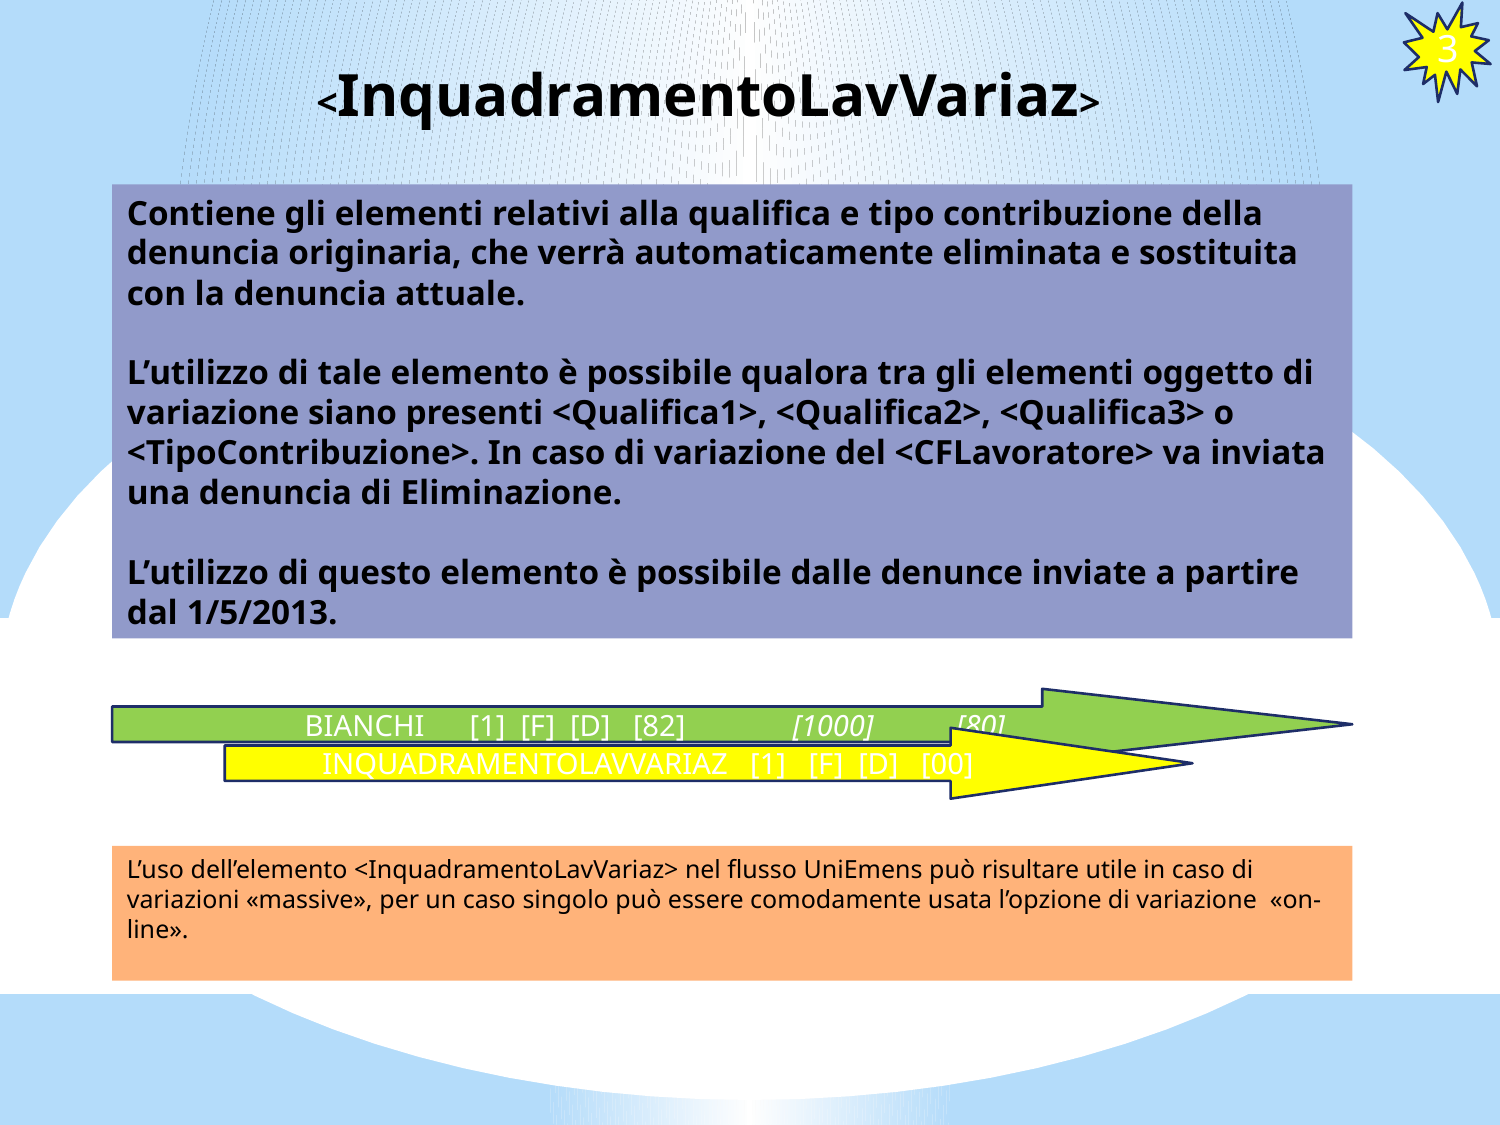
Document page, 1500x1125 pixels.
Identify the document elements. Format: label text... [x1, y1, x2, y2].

text_box INQUADRAMENTOLAVVARIAZ [1] [F] [D] [00] [224, 727, 1193, 799]
text_box BIANCHI [1] [F] [D] [82] [1000] [80] [112, 688, 1353, 752]
text_box <InquadramentoLavVariaz> [112, 50, 1306, 136]
text_box L’uso dell’elemento <InquadramentoLavVariaz> nel flusso UniEmens può risultare utile in caso di variazioni «massive», per un caso singolo può essere comodamente usata l’opzione di variazione «on-line». [112, 845, 1353, 981]
text_box Contiene gli elementi relativi alla qualifica e tipo contribuzione della denuncia originaria, che verrà automaticamente eliminata e sostituita con la denuncia attuale. L’utilizzo di tale elemento è possibile qualora tra gli elementi oggetto di variazione siano presenti <Qualifica1>, <Qualifica2>, <Qualifica3> o <TipoContribuzione>. In caso di variazione del <CFLavoratore> va inviata una denuncia di Eliminazione. L’utilizzo di questo elemento è possibile dalle denunce inviate a partire dal 1/5/2013. [112, 184, 1353, 639]
text_box 3 [1403, 2, 1491, 103]
